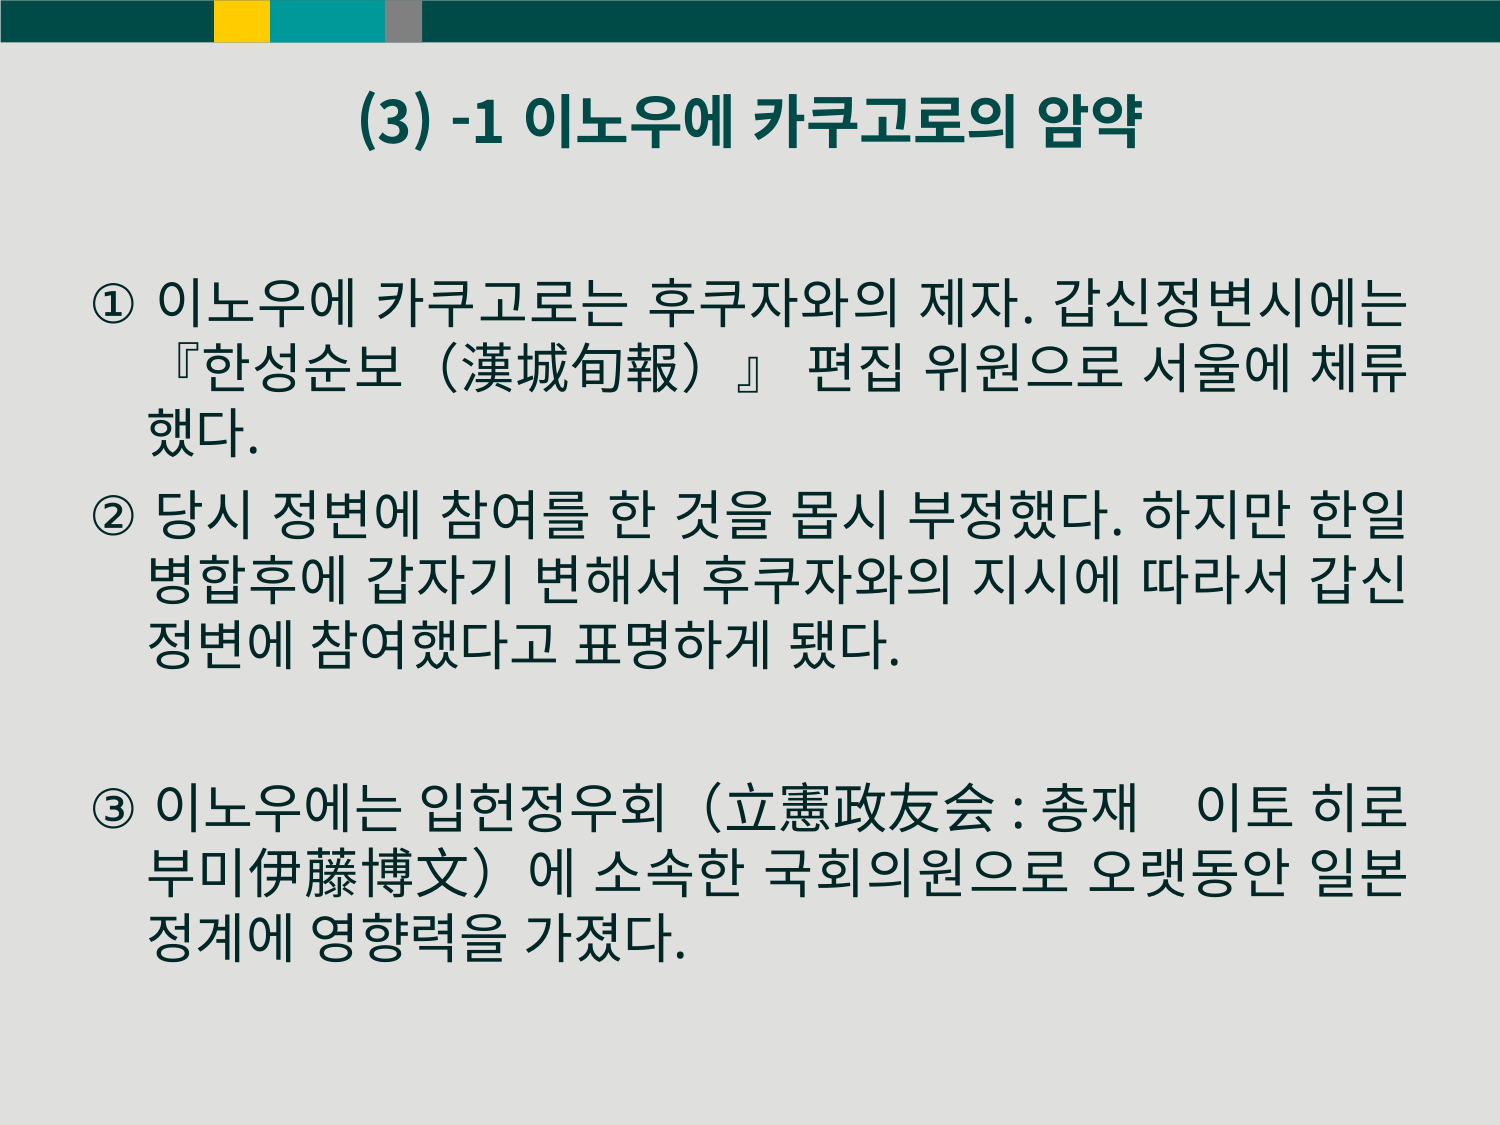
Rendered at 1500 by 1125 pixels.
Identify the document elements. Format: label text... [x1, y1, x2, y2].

list ① 이노우에 카쿠고로는 후쿠자와의 제자. 갑신정변시에는 『한성순보（漢城旬報）』 편집 위원으로 서울에 체류했다. ② 당시 정변에 참여를 한 것을 몹시 부정했다. 하지만 한일병합후에 갑자기 변해서 후쿠자와의 지시에 따라서 갑신정변에 참여했다고 표명하게 됐다. ③ 이노우에는 입헌정우회（立憲政友会 : 총재 이토 히로부미伊藤博文）에 소속한 국회의원으로 오랫동안 일본 정계에 영향력을 가졌다. [75, 262, 1425, 1005]
title (3) -1 이노우에 카쿠고로의 암약 [75, 78, 1425, 233]
